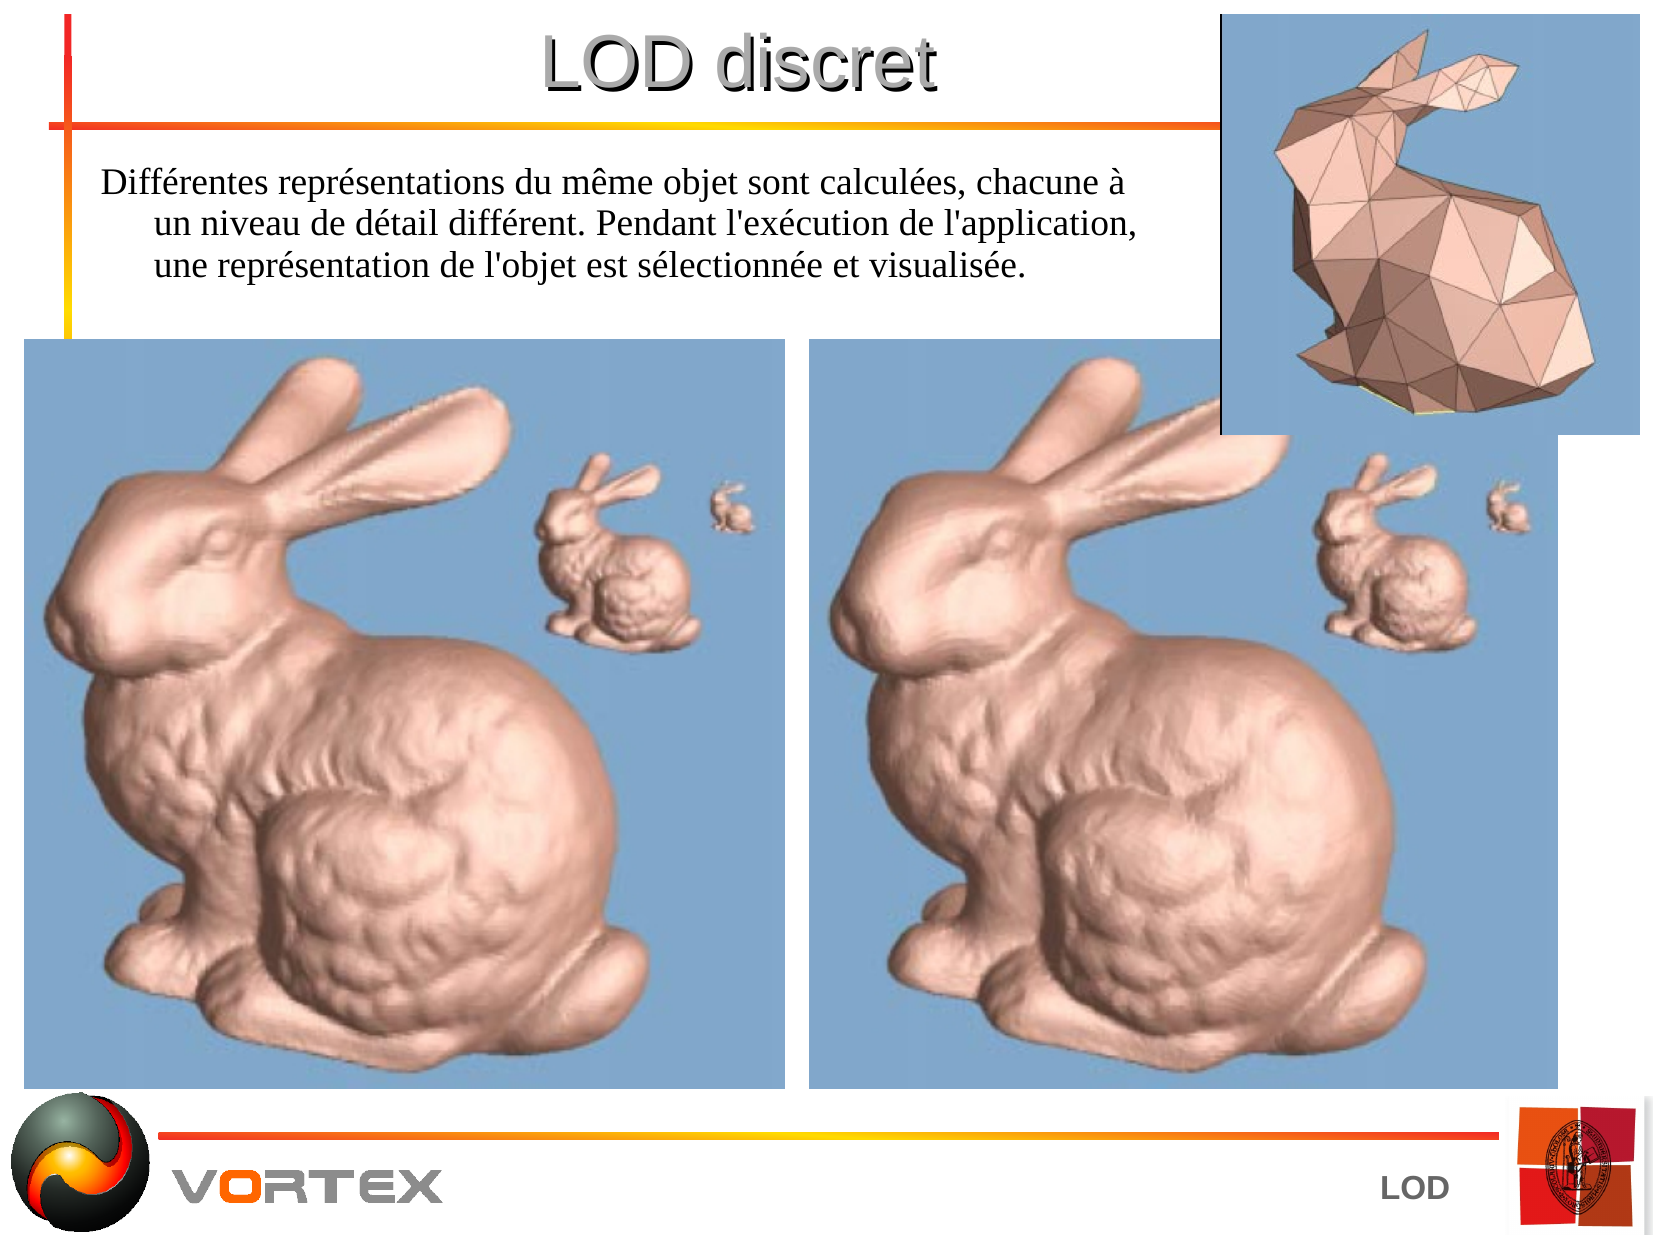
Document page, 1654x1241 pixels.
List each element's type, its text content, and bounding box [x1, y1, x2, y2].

list Différentes représentations du même objet sont calculées, chacune à un niveau de détail différent. Pendant l'exécution de l'application, une représentation de l'objet est sélectionnée et visualisée. [82, 160, 1155, 1103]
title LOD discret [82, 4, 1392, 120]
picture [809, 14, 1640, 1089]
picture [1505, 1096, 1653, 1235]
picture [11, 1092, 443, 1232]
picture [24, 339, 785, 1089]
